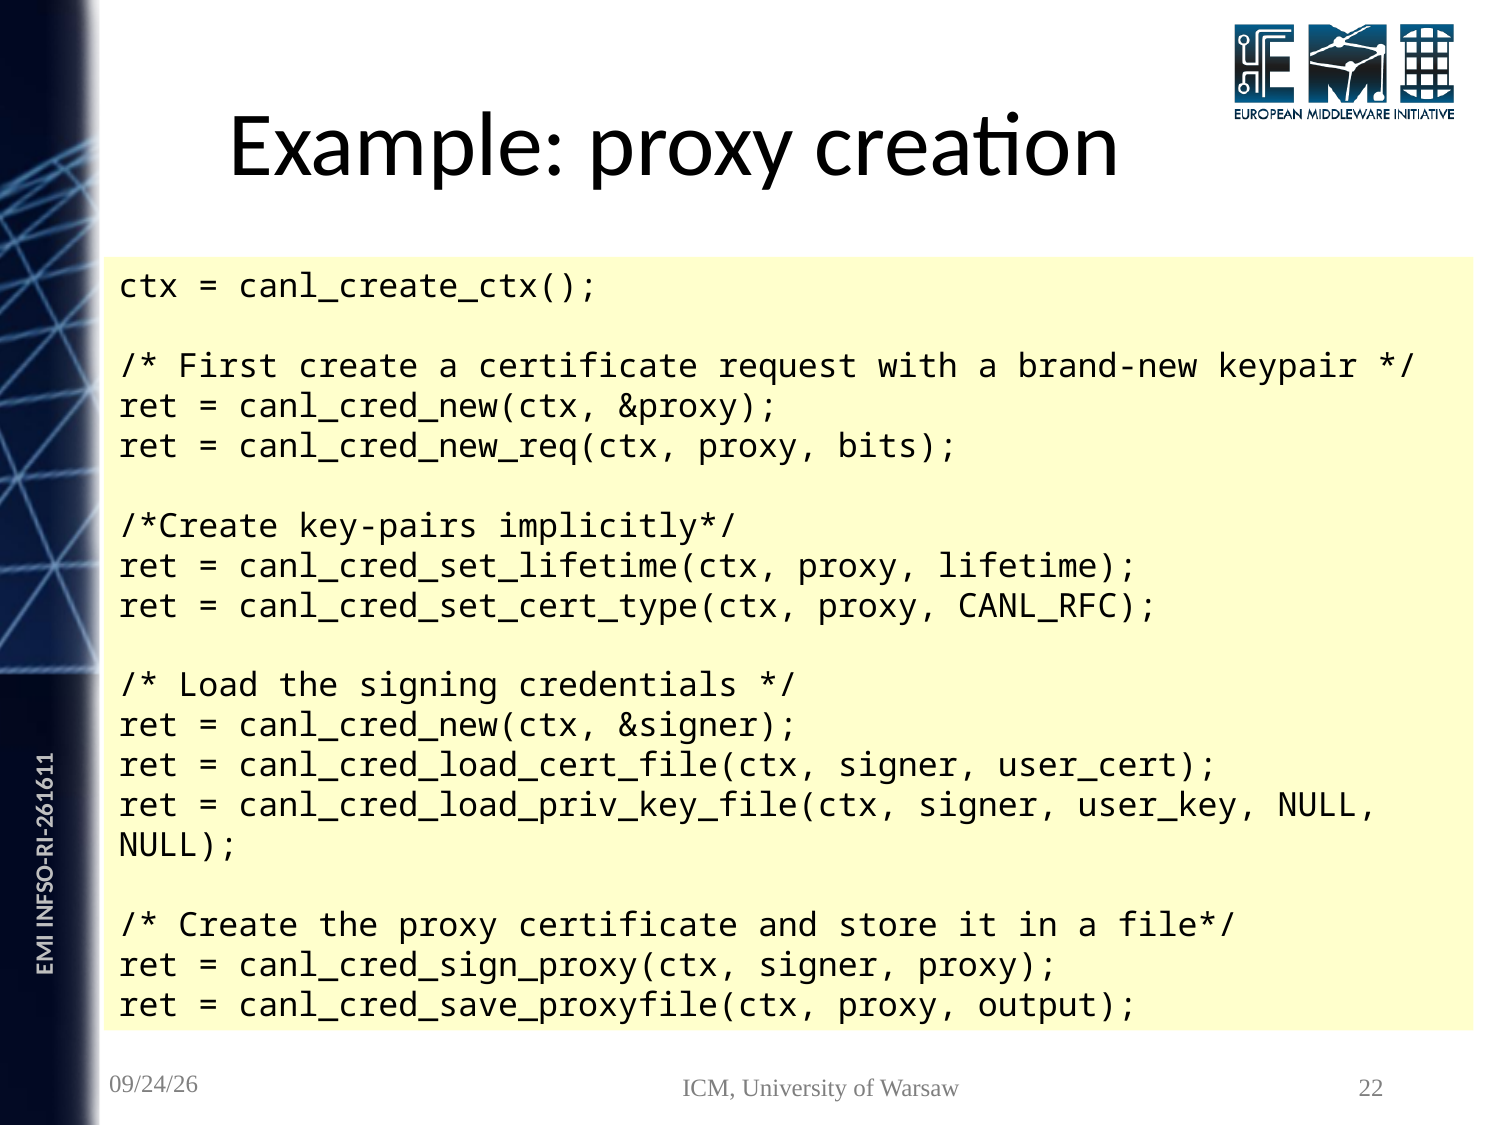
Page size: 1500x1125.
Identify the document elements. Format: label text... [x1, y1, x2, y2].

title Example: proxy creation [112, 44, 1238, 233]
text_box ctx = canl_create_ctx(); /* First create a certificate request with a brand-new keypair */ ret = canl_cred_new(ctx, &proxy); ret = canl_cred_new_req(ctx, proxy, bits); /*Create key-pairs implicitly*/ ret = canl_cred_set_lifetime(ctx, proxy, lifetime); ret = canl_cred_set_cert_type(ctx, proxy, CANL_RFC); /* Load the signing credentials */ ret = canl_cred_new(ctx, &signer); ret = canl_cred_load_cert_file(ctx, signer, user_cert); ret = canl_cred_load_priv_key_file(ctx, signer, user_key, NULL, NULL); /* Create the proxy certificate and store it in a file*/ ret = canl_cred_sign_proxy(ctx, signer, proxy); ret = canl_cred_save_proxyfile(ctx, proxy, output); [103, 256, 1474, 1031]
picture [0, 0, 111, 1125]
picture [1185, 8, 1500, 140]
